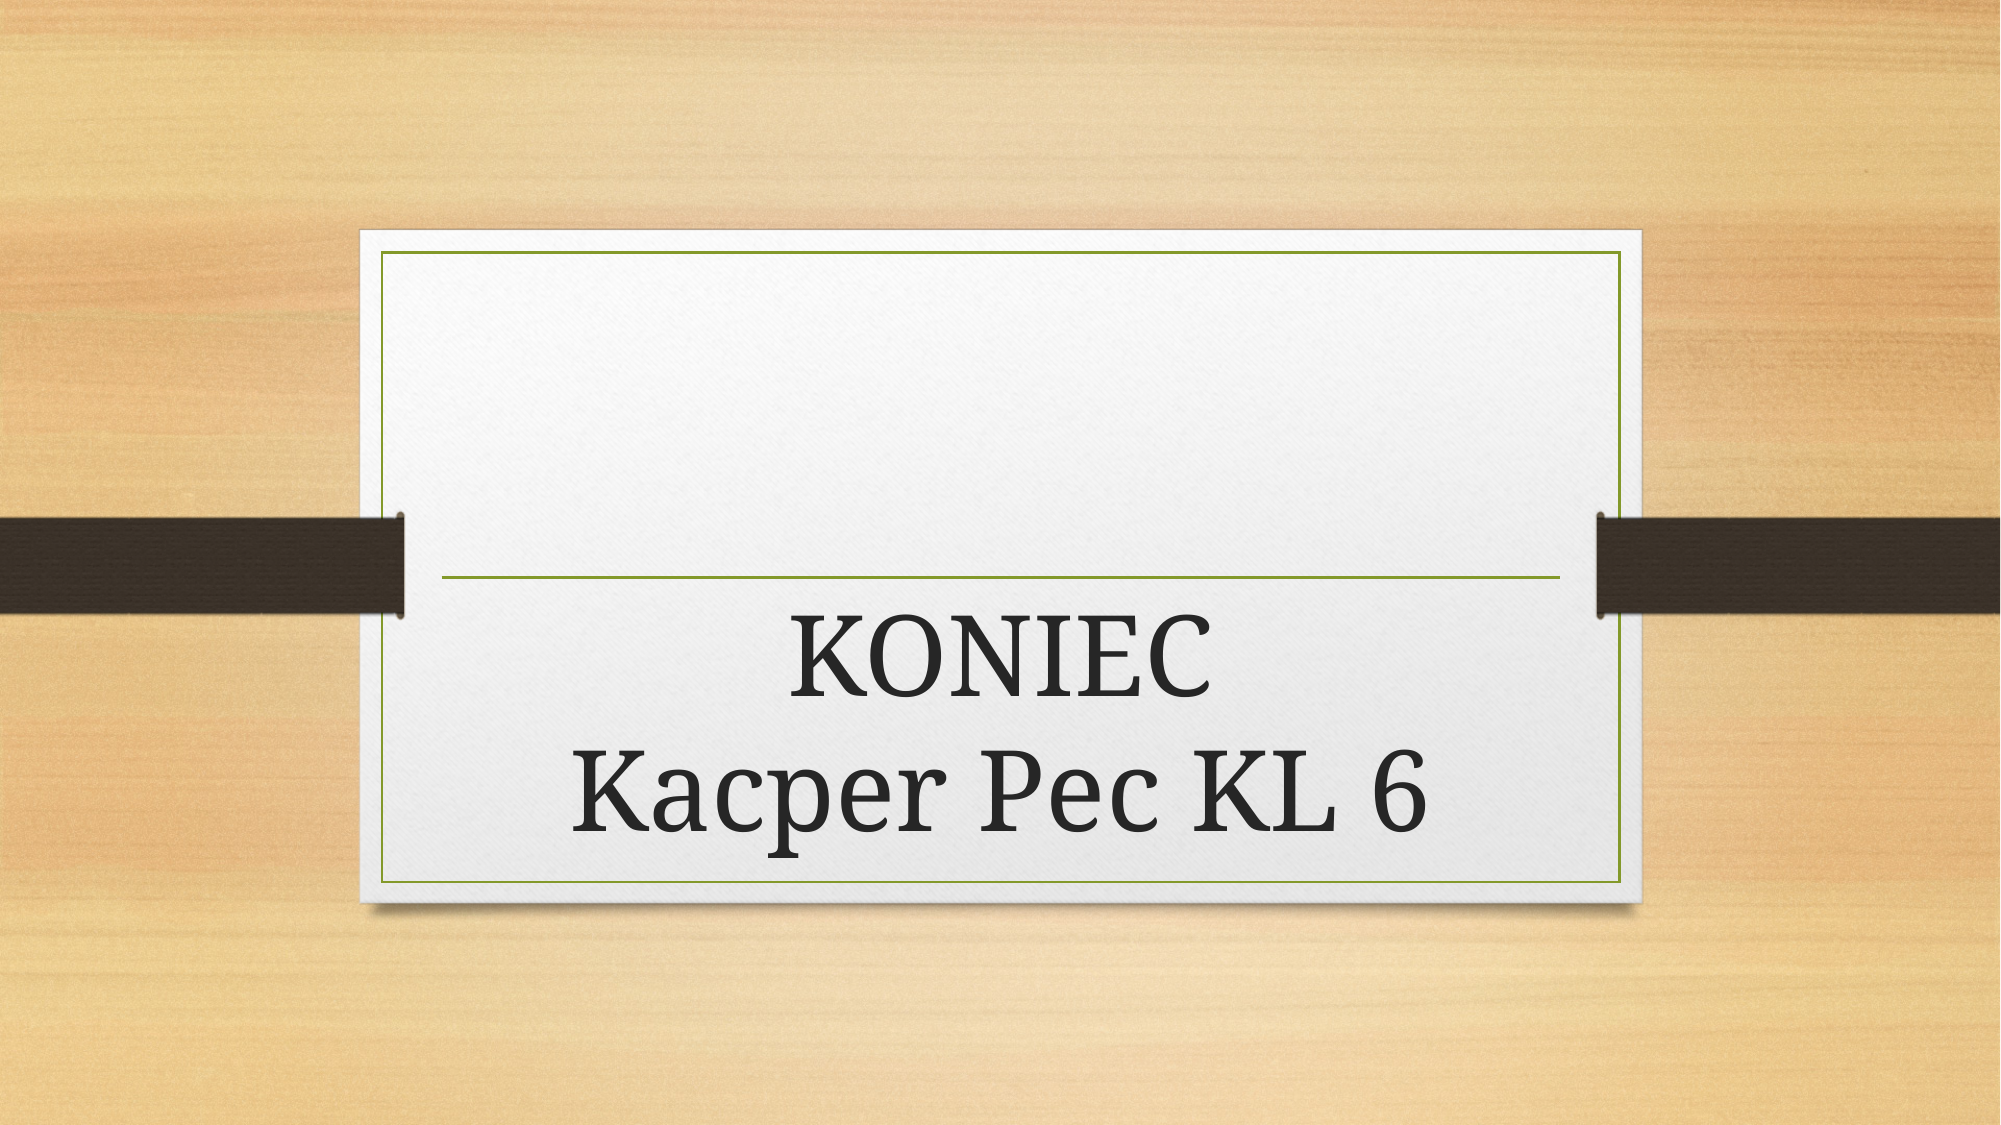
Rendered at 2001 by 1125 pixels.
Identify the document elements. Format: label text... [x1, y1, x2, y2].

title KONIEC Kacper Pec KL 6 [441, 306, 1560, 708]
